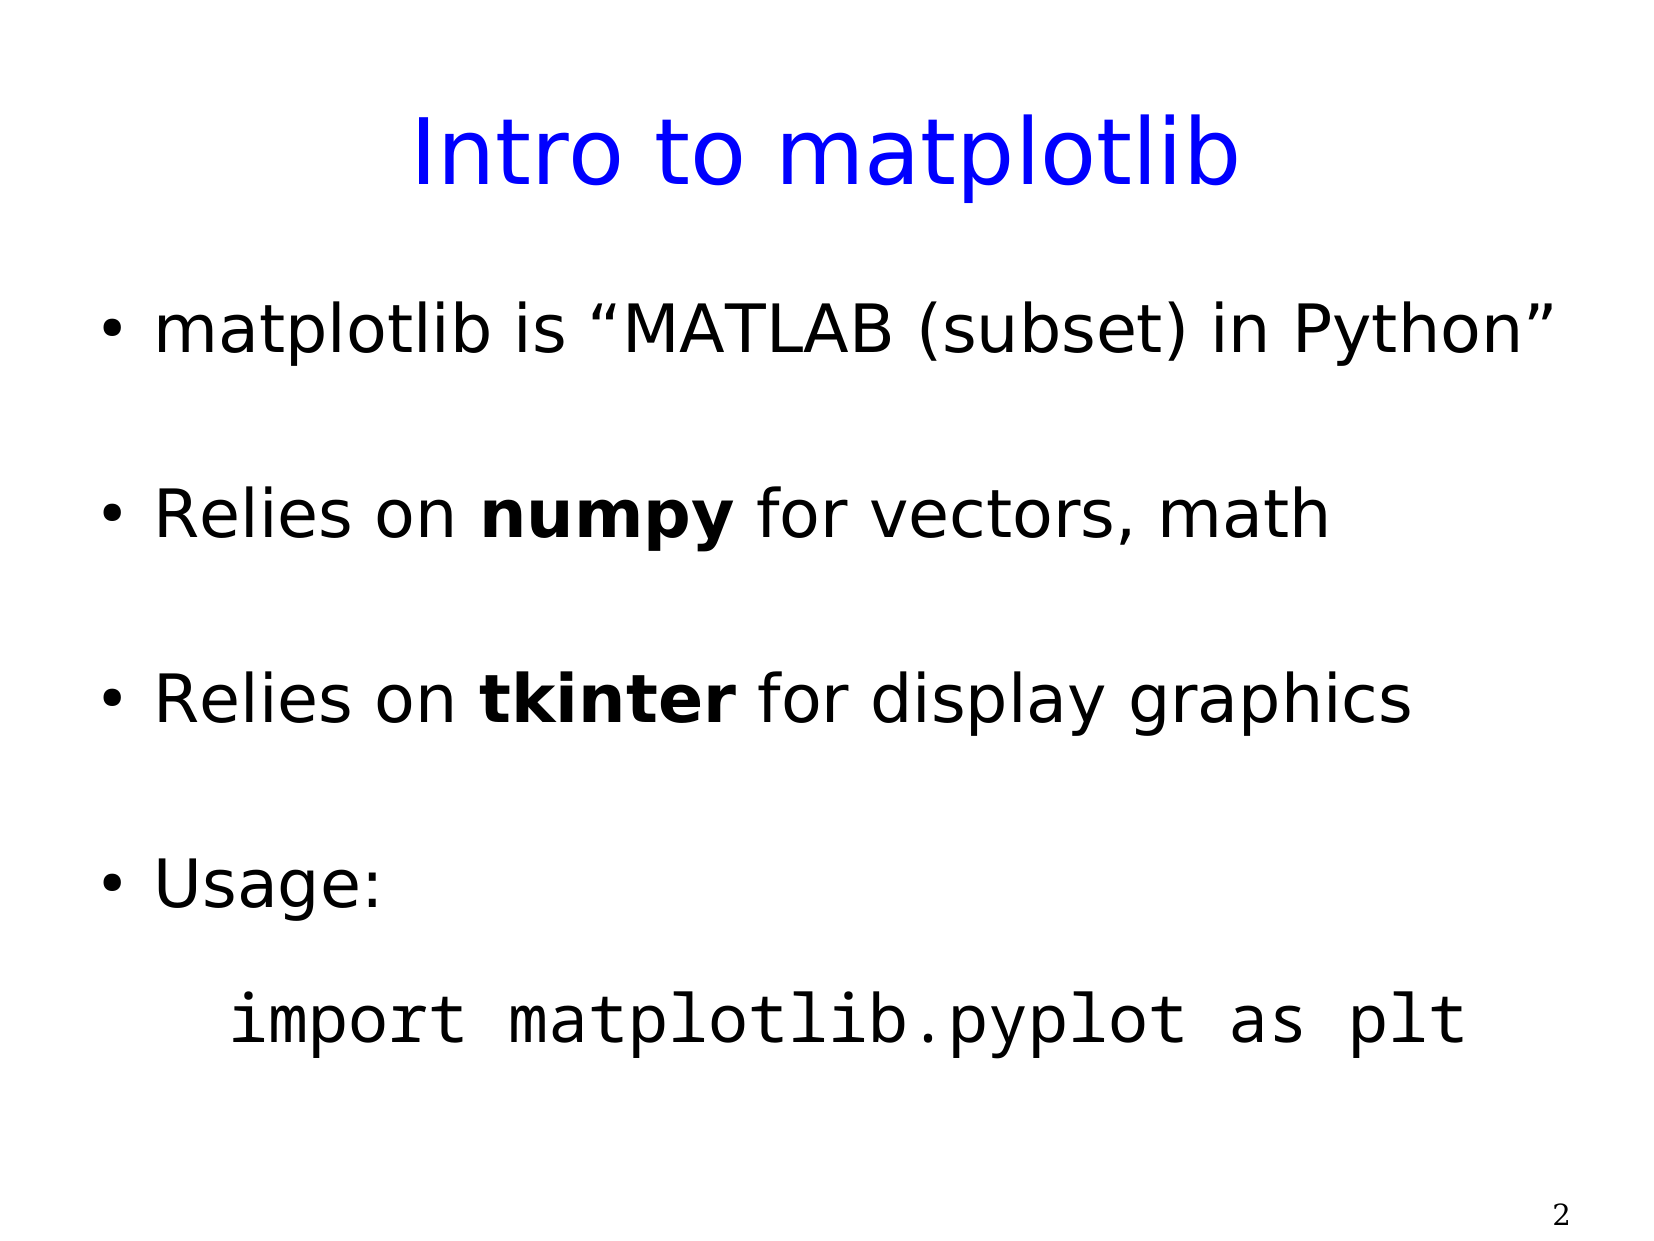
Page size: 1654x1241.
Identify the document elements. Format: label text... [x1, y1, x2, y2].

title Intro to matplotlib [82, 49, 1571, 257]
list matplotlib is “MATLAB (subset) in Python” Relies on numpy for vectors, math Relies on tkinter for display graphics Usage: import matplotlib.pyplot as plt [82, 290, 1571, 1109]
